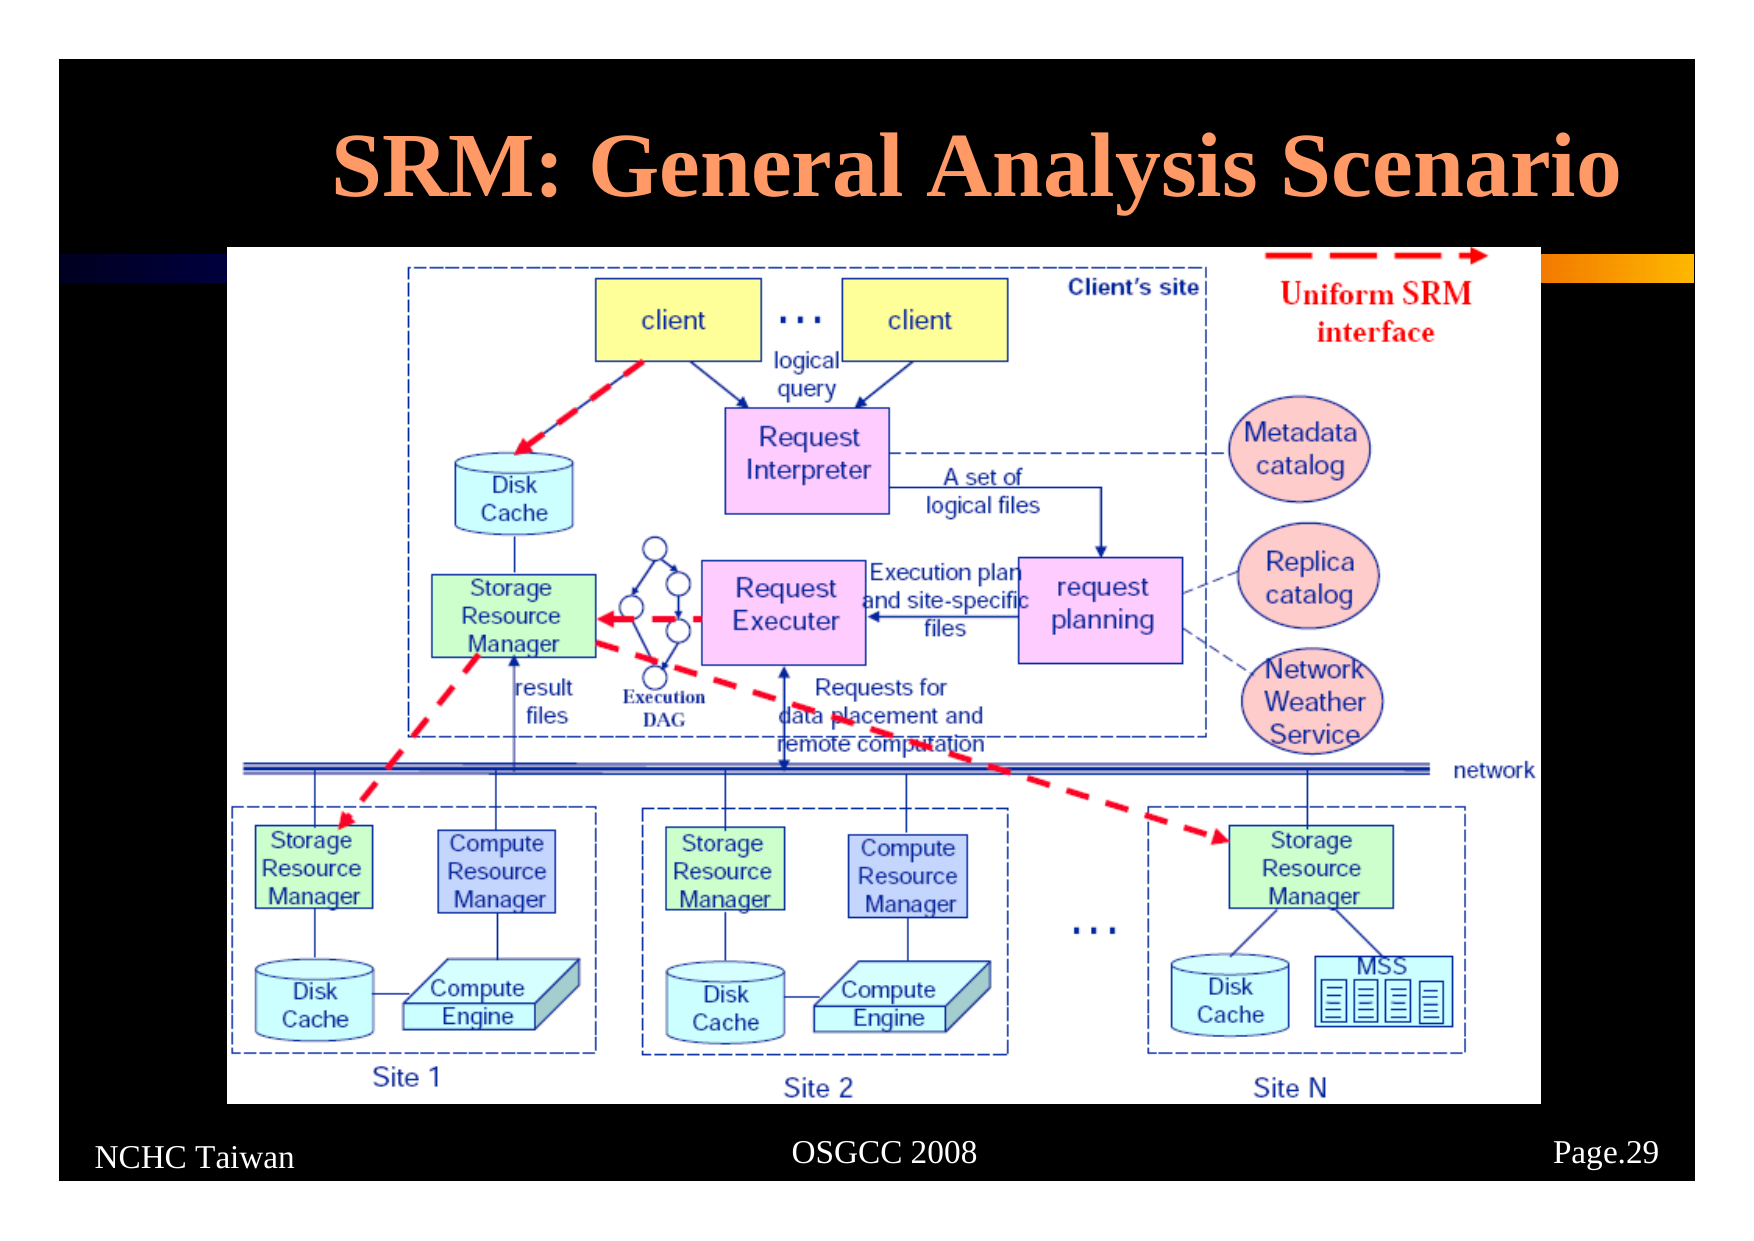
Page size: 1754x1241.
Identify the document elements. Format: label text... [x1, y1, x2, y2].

picture [60, 247, 1694, 1105]
title SRM: General Analysis Scenario [118, 93, 1625, 238]
